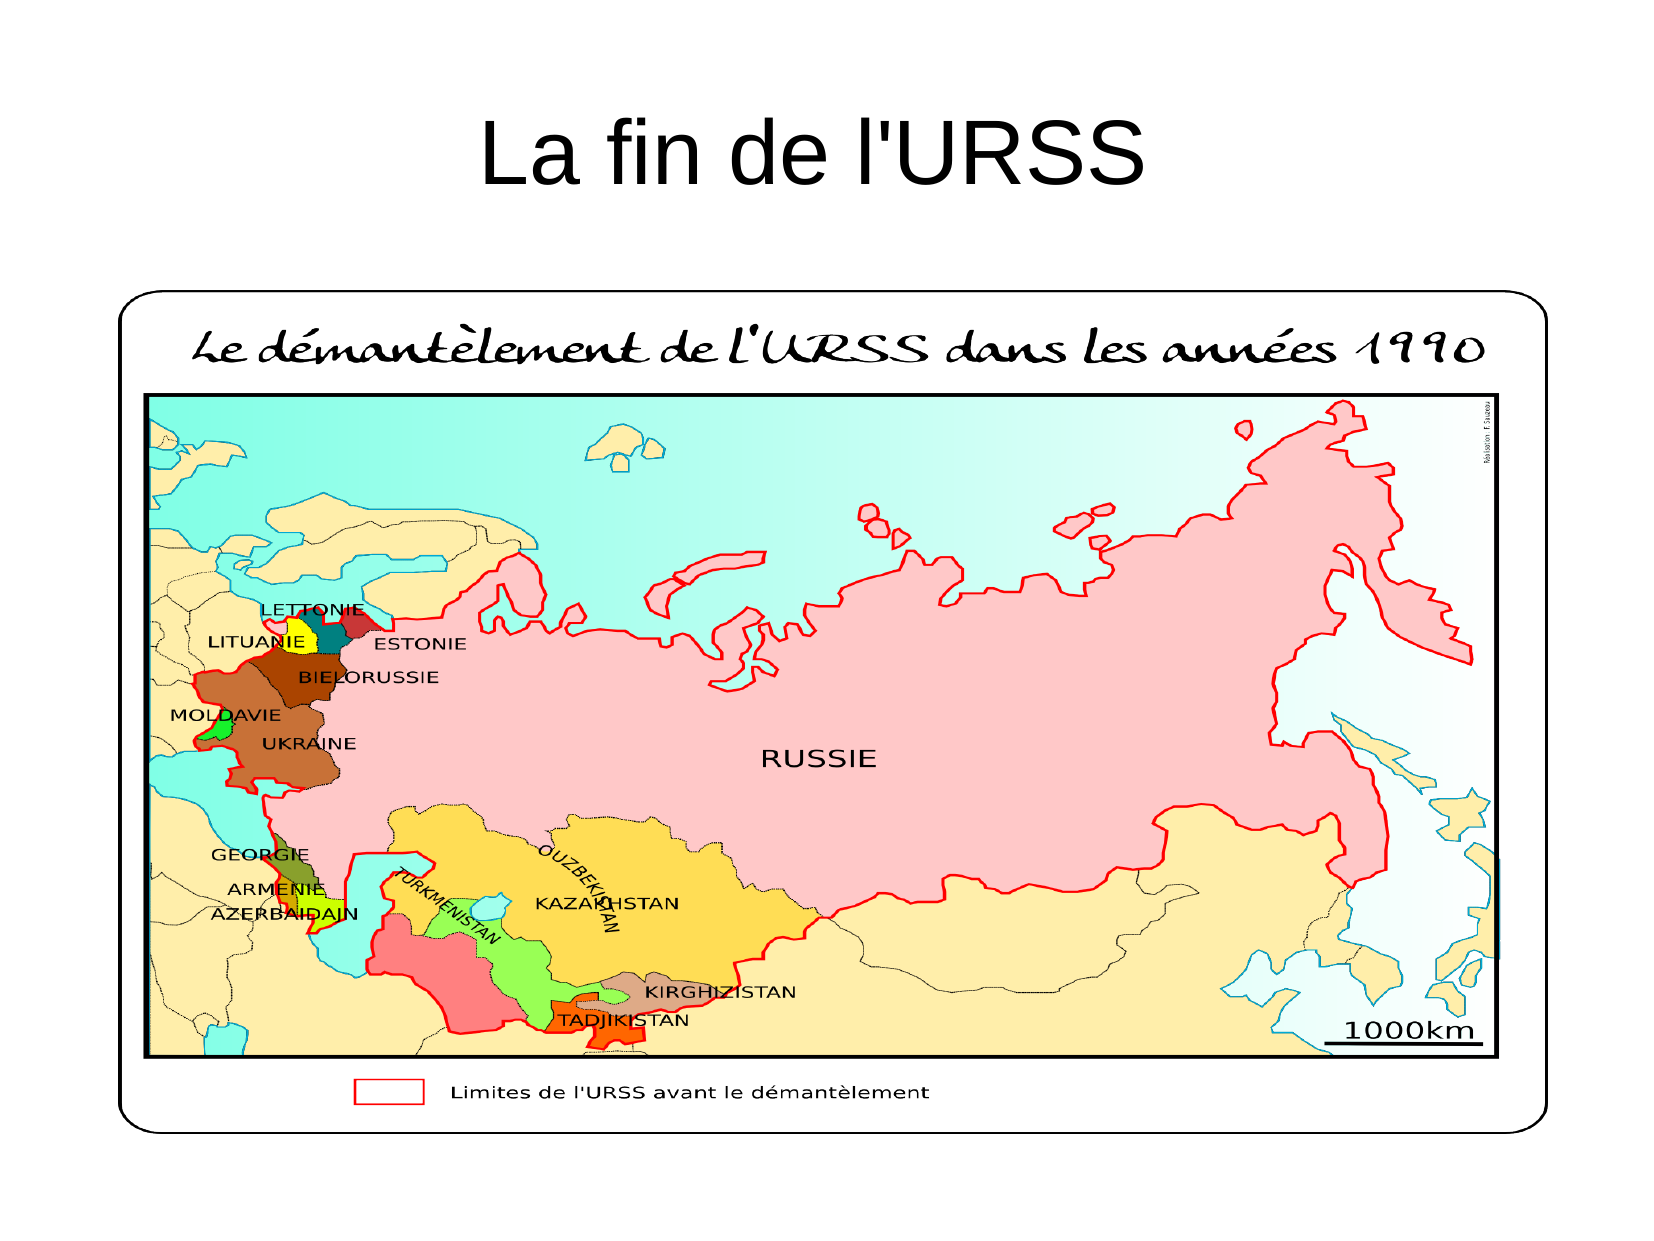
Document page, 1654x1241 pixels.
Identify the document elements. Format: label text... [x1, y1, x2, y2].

title La fin de l'URSS [82, 49, 1571, 257]
picture [118, 290, 1548, 1134]
